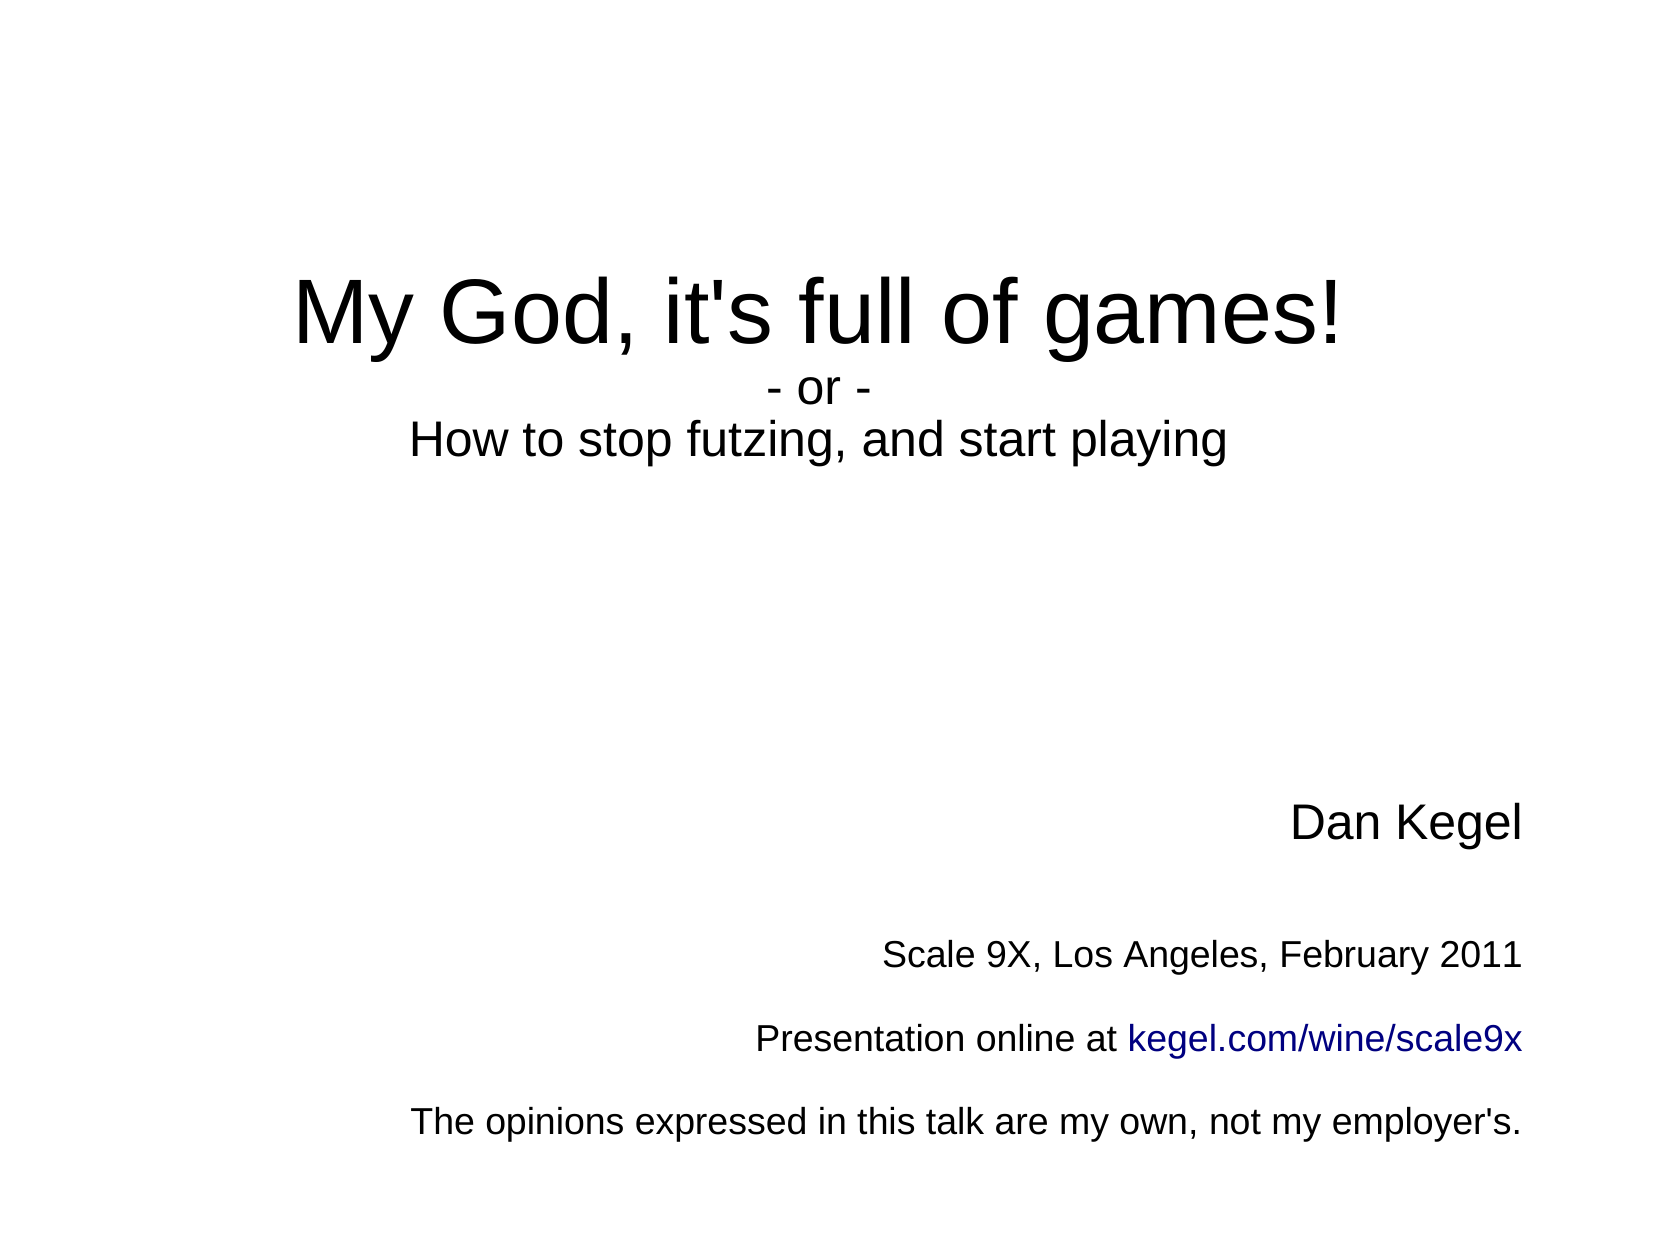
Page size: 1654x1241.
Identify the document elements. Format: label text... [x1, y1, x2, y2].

text_box Dan Kegel Scale 9X, Los Angeles, February 2011 Presentation online at kegel.com/wine/scale9x The opinions expressed in this talk are my own, not my employer's. [187, 787, 1538, 1163]
title My God, it's full of games! - or - How to stop futzing, and start playing [75, 187, 1564, 547]
